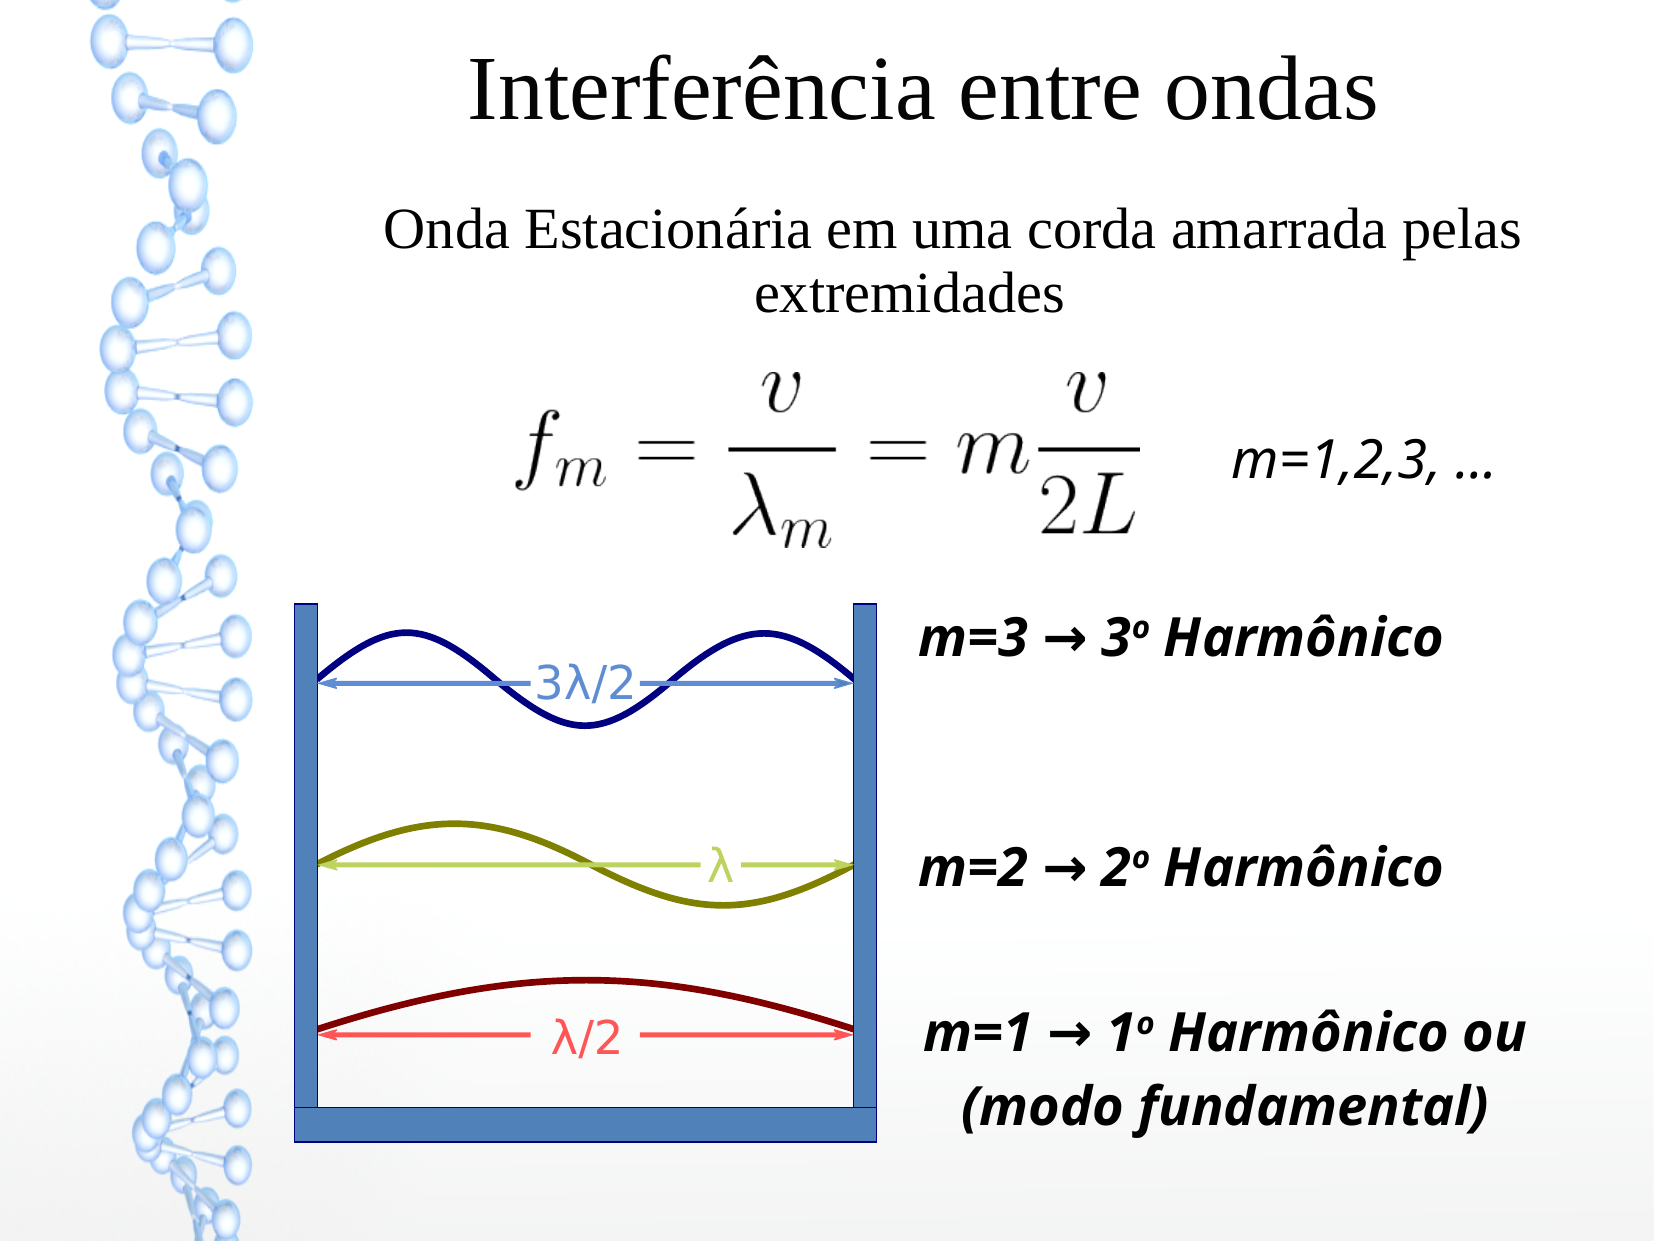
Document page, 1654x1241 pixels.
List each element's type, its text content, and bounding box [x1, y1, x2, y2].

title Interferência entre ondas [265, 37, 1583, 140]
text_box m=1 → 1o Harmônico ou (modo fundamental) [850, 986, 1601, 1134]
text_box Onda Estacionária em uma corda amarrada pelas extremidades [200, 188, 1619, 756]
text_box m=3 → 3o Harmônico [903, 590, 1654, 672]
text_box m=1,2,3, ... [1216, 413, 1619, 495]
text_box m=2 → 2o Harmônico [903, 820, 1654, 903]
picture [514, 372, 1140, 548]
picture [0, 0, 1654, 1241]
